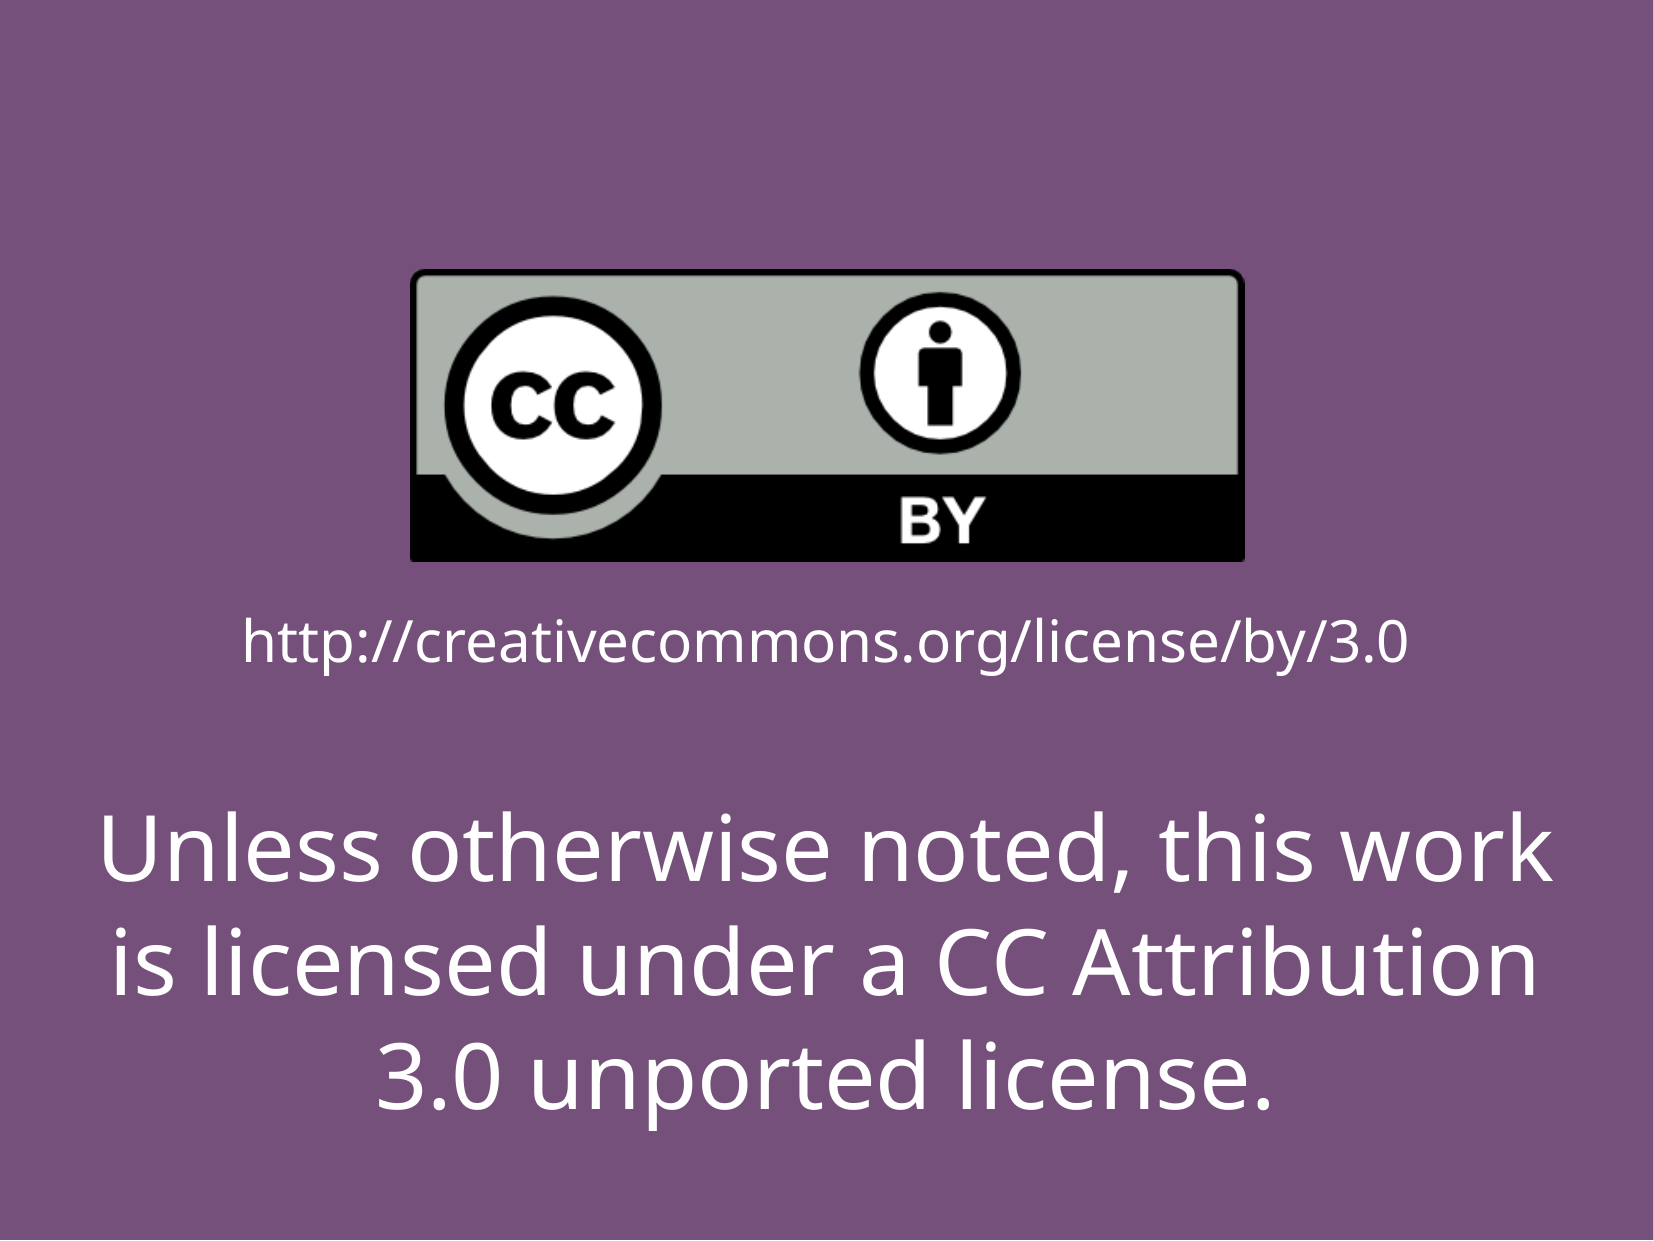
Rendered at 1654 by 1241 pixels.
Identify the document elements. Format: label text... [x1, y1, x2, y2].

title http://creativecommons.org/license/by/3.0 Unless otherwise noted, this work is licensed under a CC Attribution 3.0 unported license. [82, 111, 1570, 1057]
